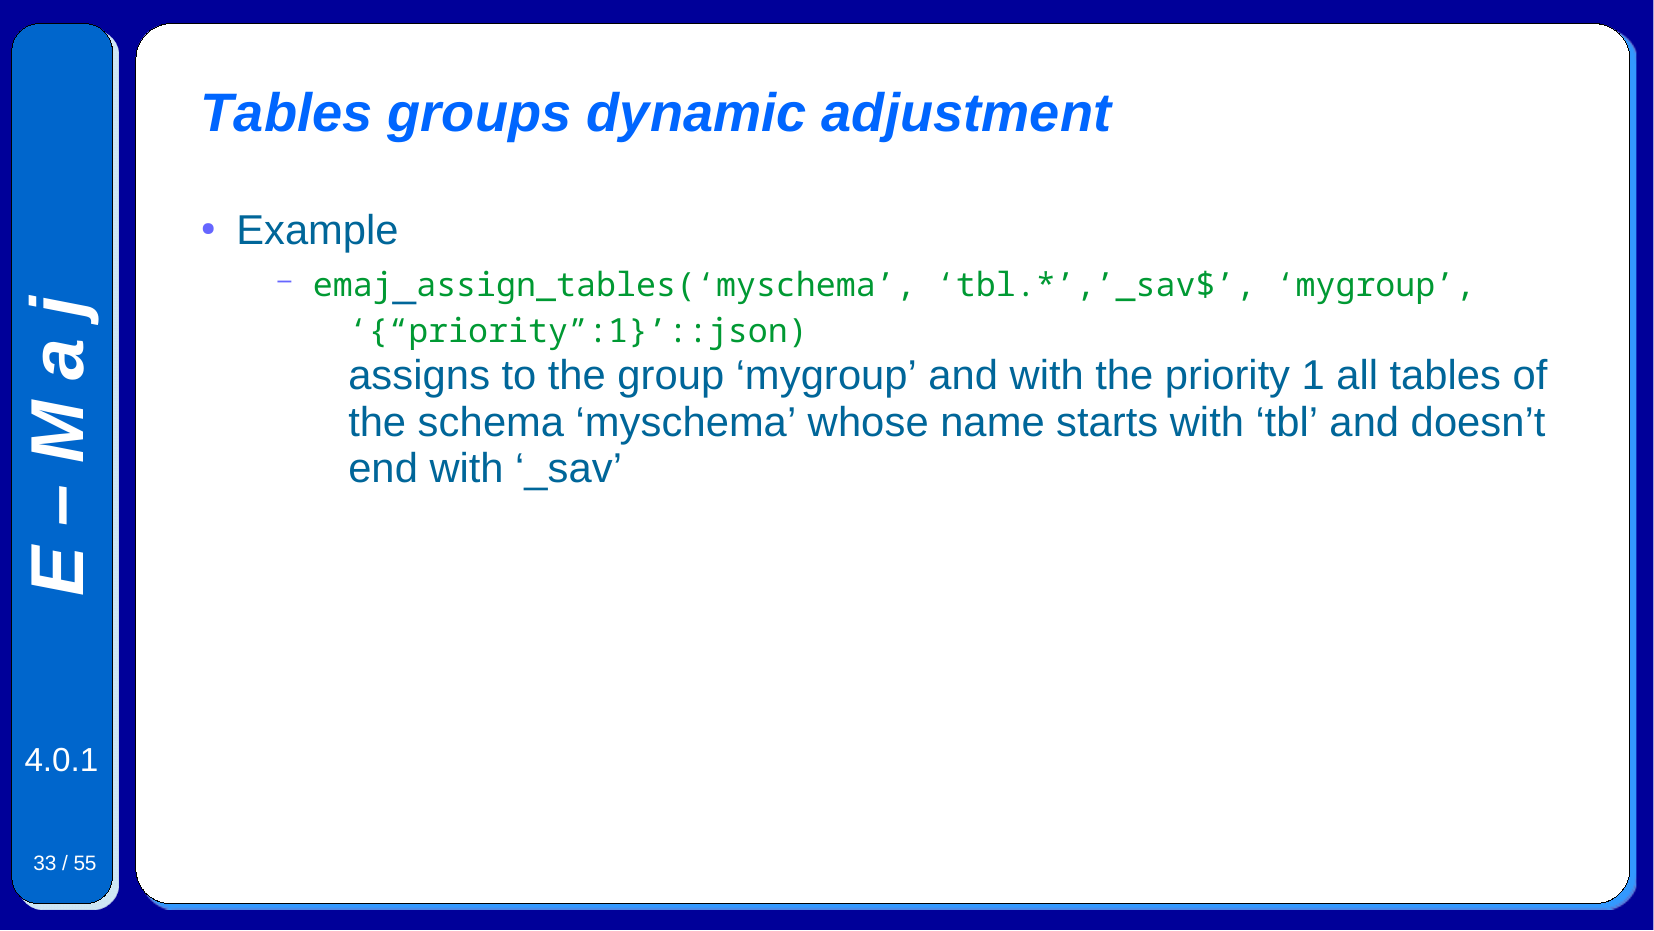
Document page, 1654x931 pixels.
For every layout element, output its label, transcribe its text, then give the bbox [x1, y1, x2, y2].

title Tables groups dynamic adjustment [200, 34, 1575, 191]
list Example emaj_assign_tables(‘myschema’, ‘tbl.*’,’_sav$’, ‘mygroup’, ‘{“priority”:1}’::json) assigns to the group ‘mygroup’ and with the priority 1 all tables of the schema ‘myschema’ whose name starts with ‘tbl’ and doesn’t end with ‘_sav’ [177, 206, 1587, 829]
